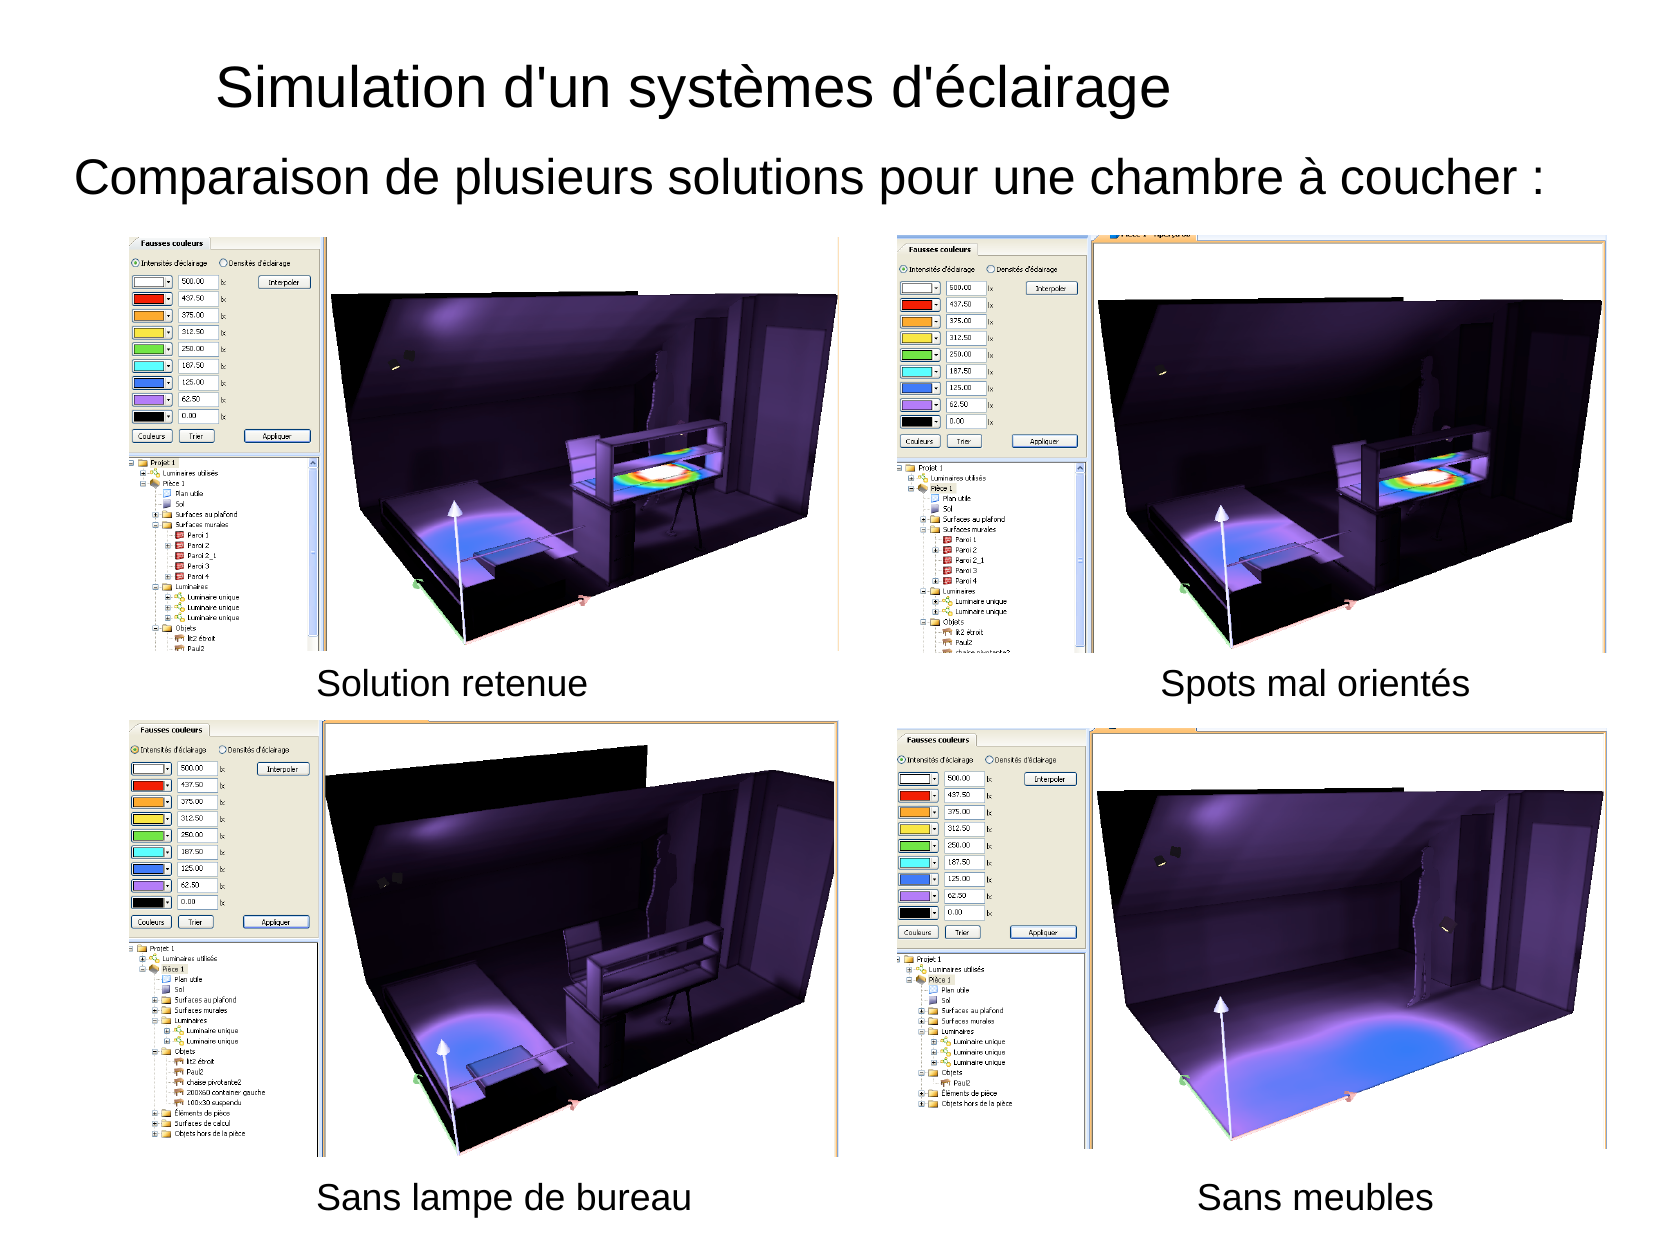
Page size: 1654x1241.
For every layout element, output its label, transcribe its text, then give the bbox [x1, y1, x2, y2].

text_box Sans lampe de bureau [301, 1169, 709, 1227]
text_box Comparaison de plusieurs solutions pour une chambre à coucher : [59, 141, 1583, 213]
picture [129, 237, 839, 651]
picture [129, 720, 839, 1157]
text_box Solution retenue [301, 655, 604, 713]
picture [897, 235, 1607, 653]
text_box Sans meubles [1182, 1169, 1450, 1227]
text_box Spots mal orientés [1145, 655, 1486, 713]
text_box Simulation d'un systèmes d'éclairage [200, 47, 1186, 128]
picture [897, 728, 1607, 1149]
